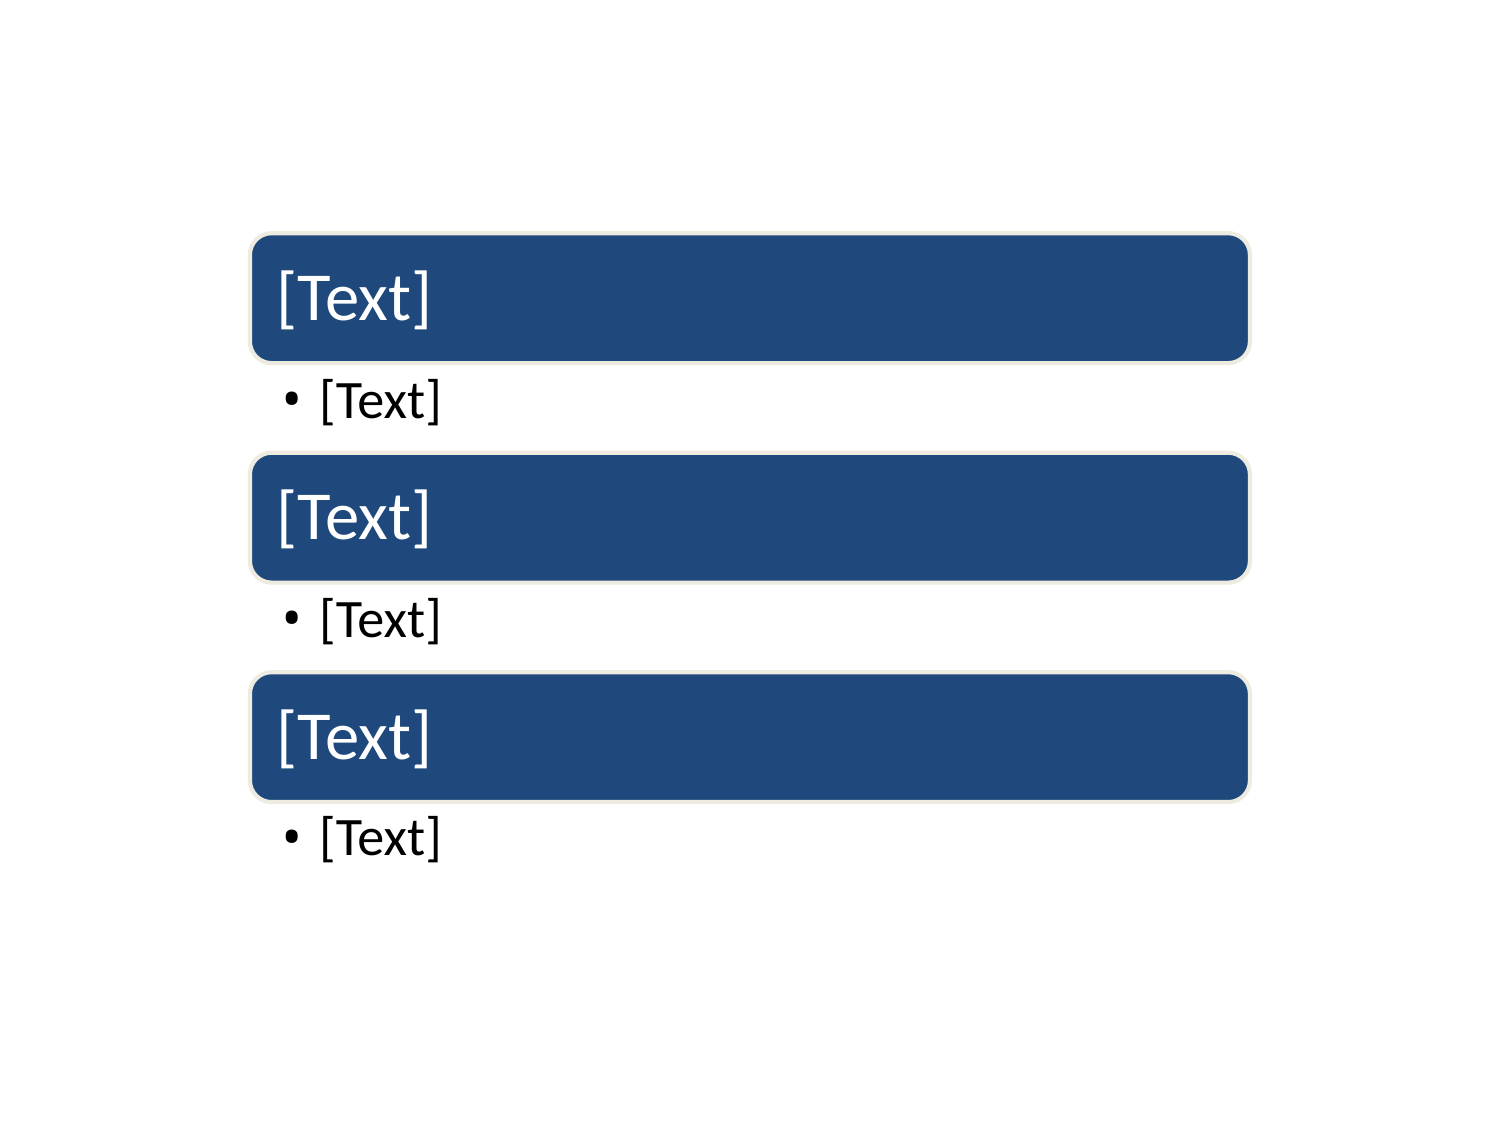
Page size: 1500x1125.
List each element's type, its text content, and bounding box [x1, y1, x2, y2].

text_box [Text] [249, 583, 1251, 674]
text_box [Text] [249, 802, 1250, 892]
text_box [Text] [249, 674, 1250, 802]
text_box [Text] [249, 233, 1250, 364]
text_box [Text] [249, 455, 1250, 583]
text_box [Text] [249, 365, 1251, 455]
